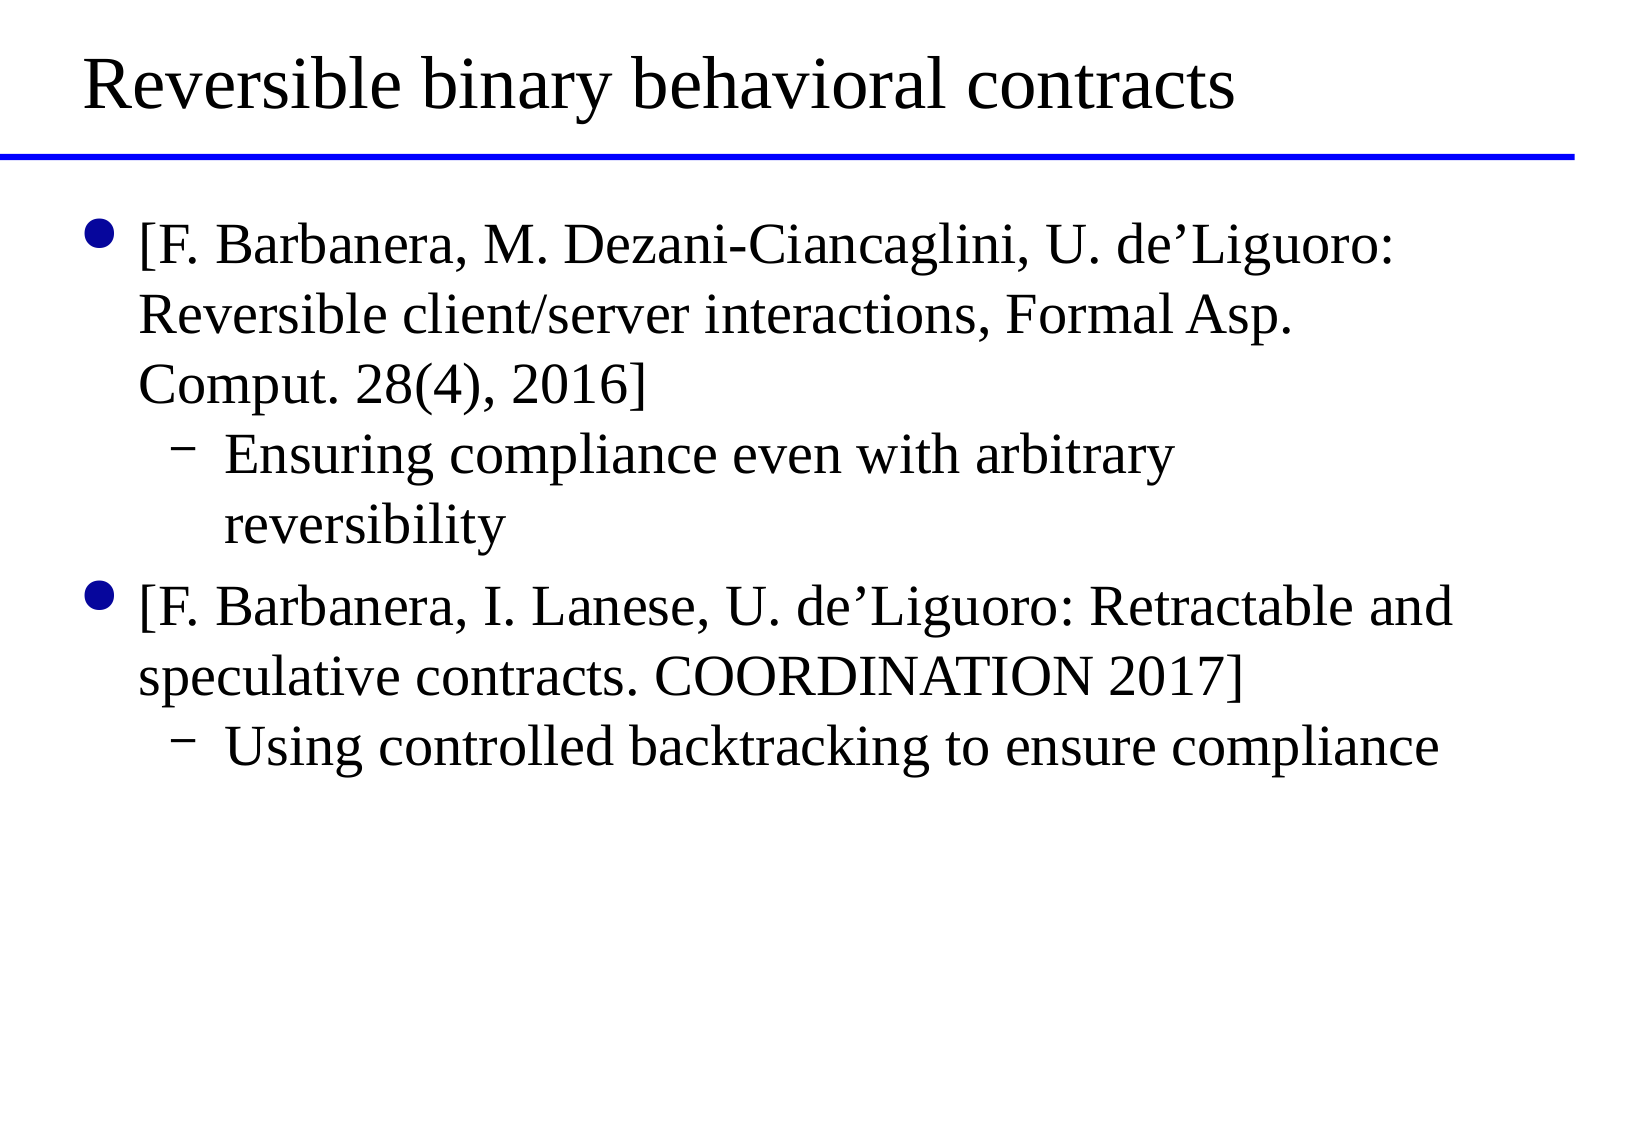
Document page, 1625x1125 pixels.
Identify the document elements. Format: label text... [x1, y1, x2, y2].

title Reversible binary behavioral contracts [67, 27, 1544, 131]
list [F. Barbanera, M. Dezani-Ciancaglini, U. de’Liguoro: Reversible client/server interactions, Formal Asp. Comput. 28(4), 2016] Ensuring compliance even with arbitrary reversibility [F. Barbanera, I. Lanese, U. de’Liguoro: Retractable and speculative contracts. COORDINATION 2017] Using controlled backtracking to ensure compliance [67, 198, 1478, 1061]
